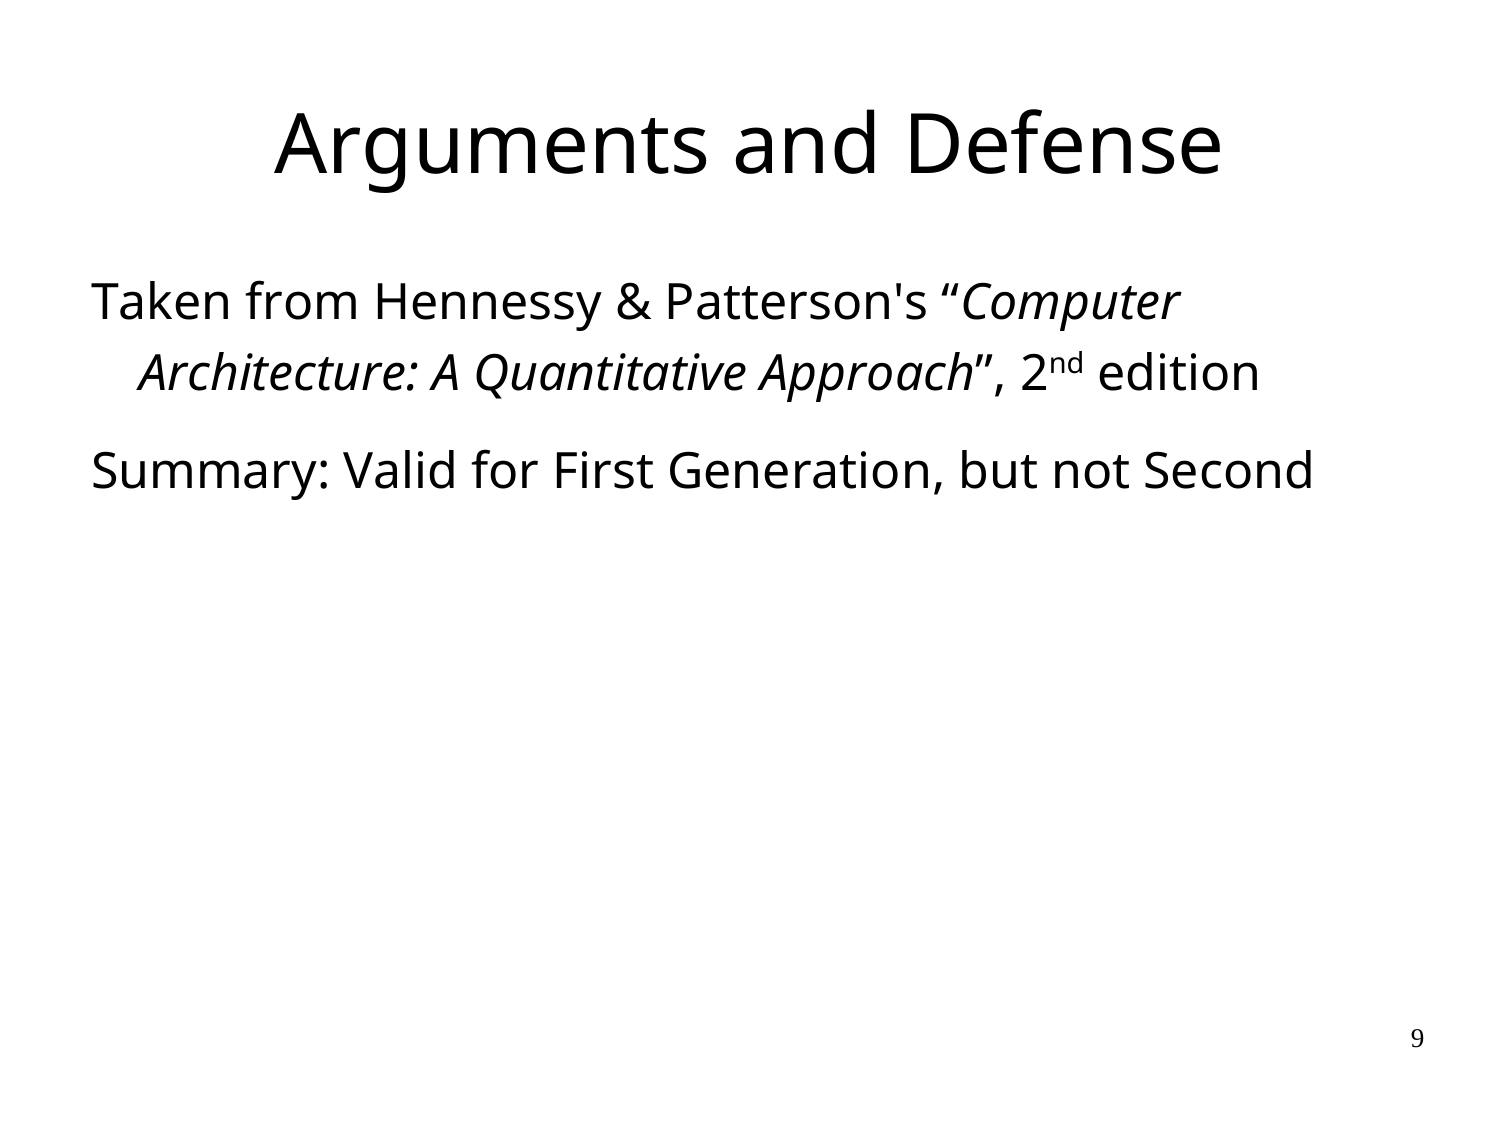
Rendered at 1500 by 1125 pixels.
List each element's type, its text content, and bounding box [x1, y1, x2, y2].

list Taken from Hennessy & Patterson's “Computer Architecture: A Quantitative Approach”, 2nd edition Summary: Valid for First Generation, but not Second [75, 263, 1426, 540]
title Arguments and Defense [75, 86, 1426, 191]
